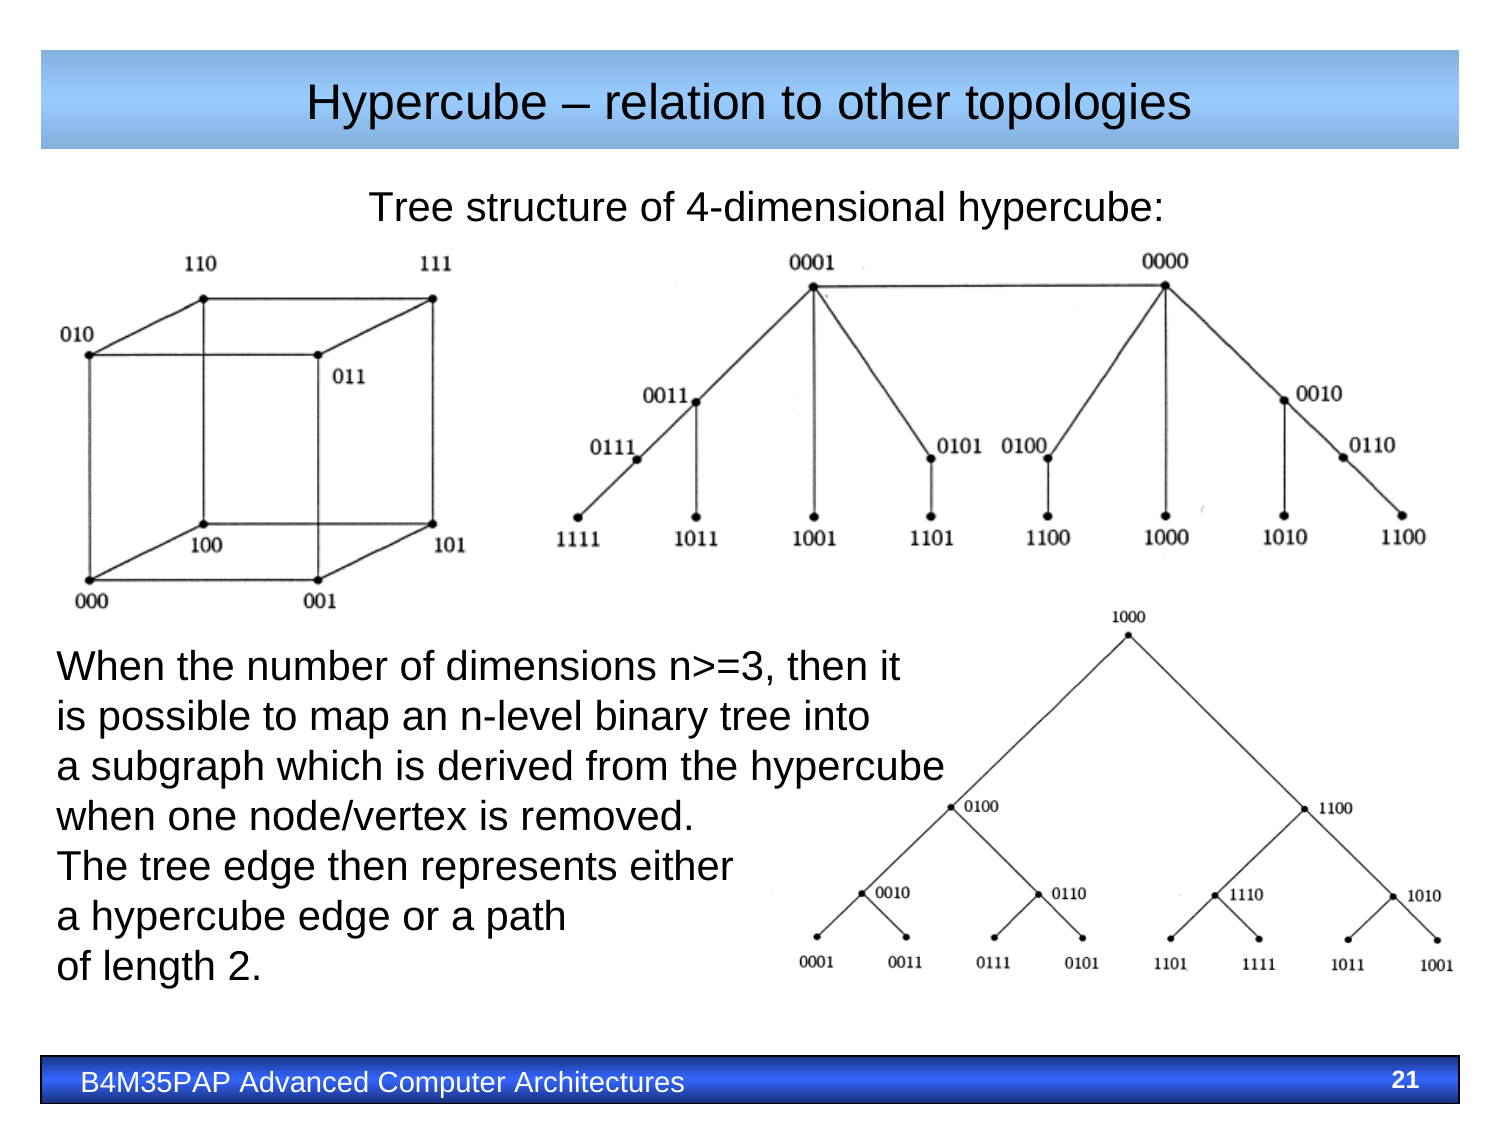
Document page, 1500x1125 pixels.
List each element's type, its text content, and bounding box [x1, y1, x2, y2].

title Hypercube – relation to other topologies [41, 50, 1459, 149]
list Tree structure of 4-dimensional hypercube: When the number of dimensions n>=3, then it is possible to map an n-level binary tree into a subgraph which is derived from the hypercube when one node/vertex is removed. The tree edge then represents either a hypercube edge or a path of length 2. [41, 172, 1436, 1000]
picture [1436, 608, 1459, 983]
